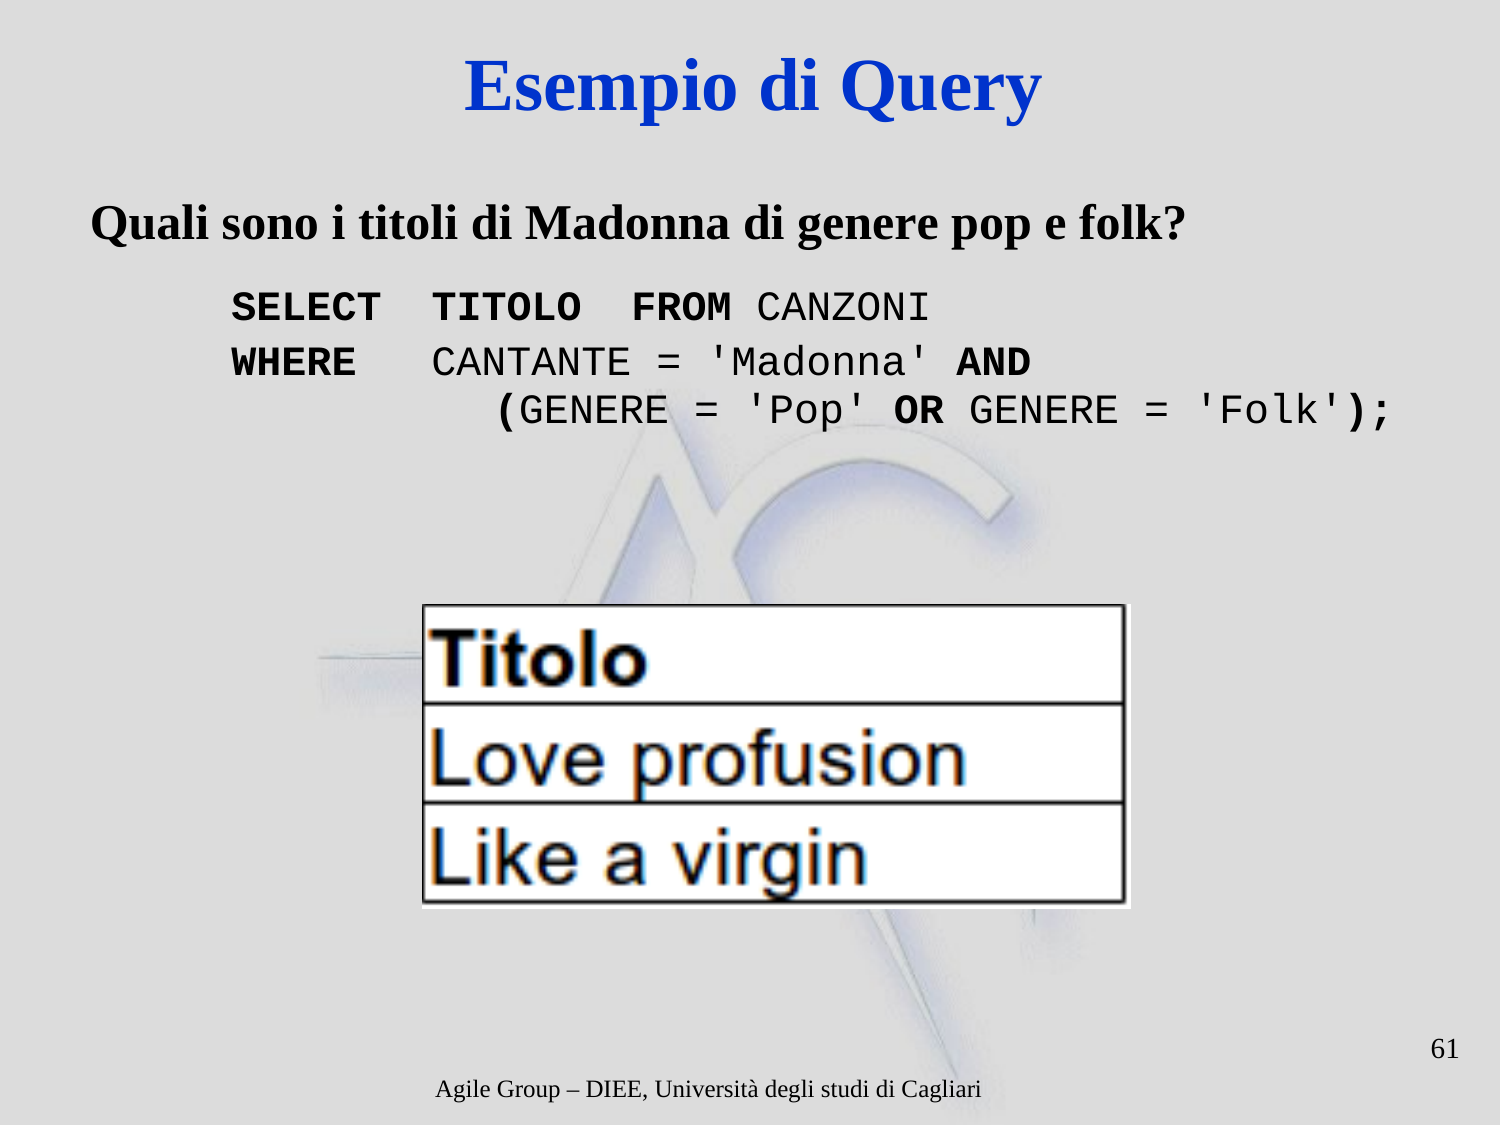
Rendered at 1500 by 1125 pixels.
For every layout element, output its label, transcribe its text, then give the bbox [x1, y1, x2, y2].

title Esempio di Query [75, 9, 1434, 160]
picture [0, 0, 1500, 1125]
list Quali sono i titoli di Madonna di genere pop e folk? SELECT TITOLO FROM CANZONI WHERE CANTANTE = 'Madonna' AND (GENERE = 'Pop' OR GENERE = 'Folk'); [75, 187, 1420, 512]
